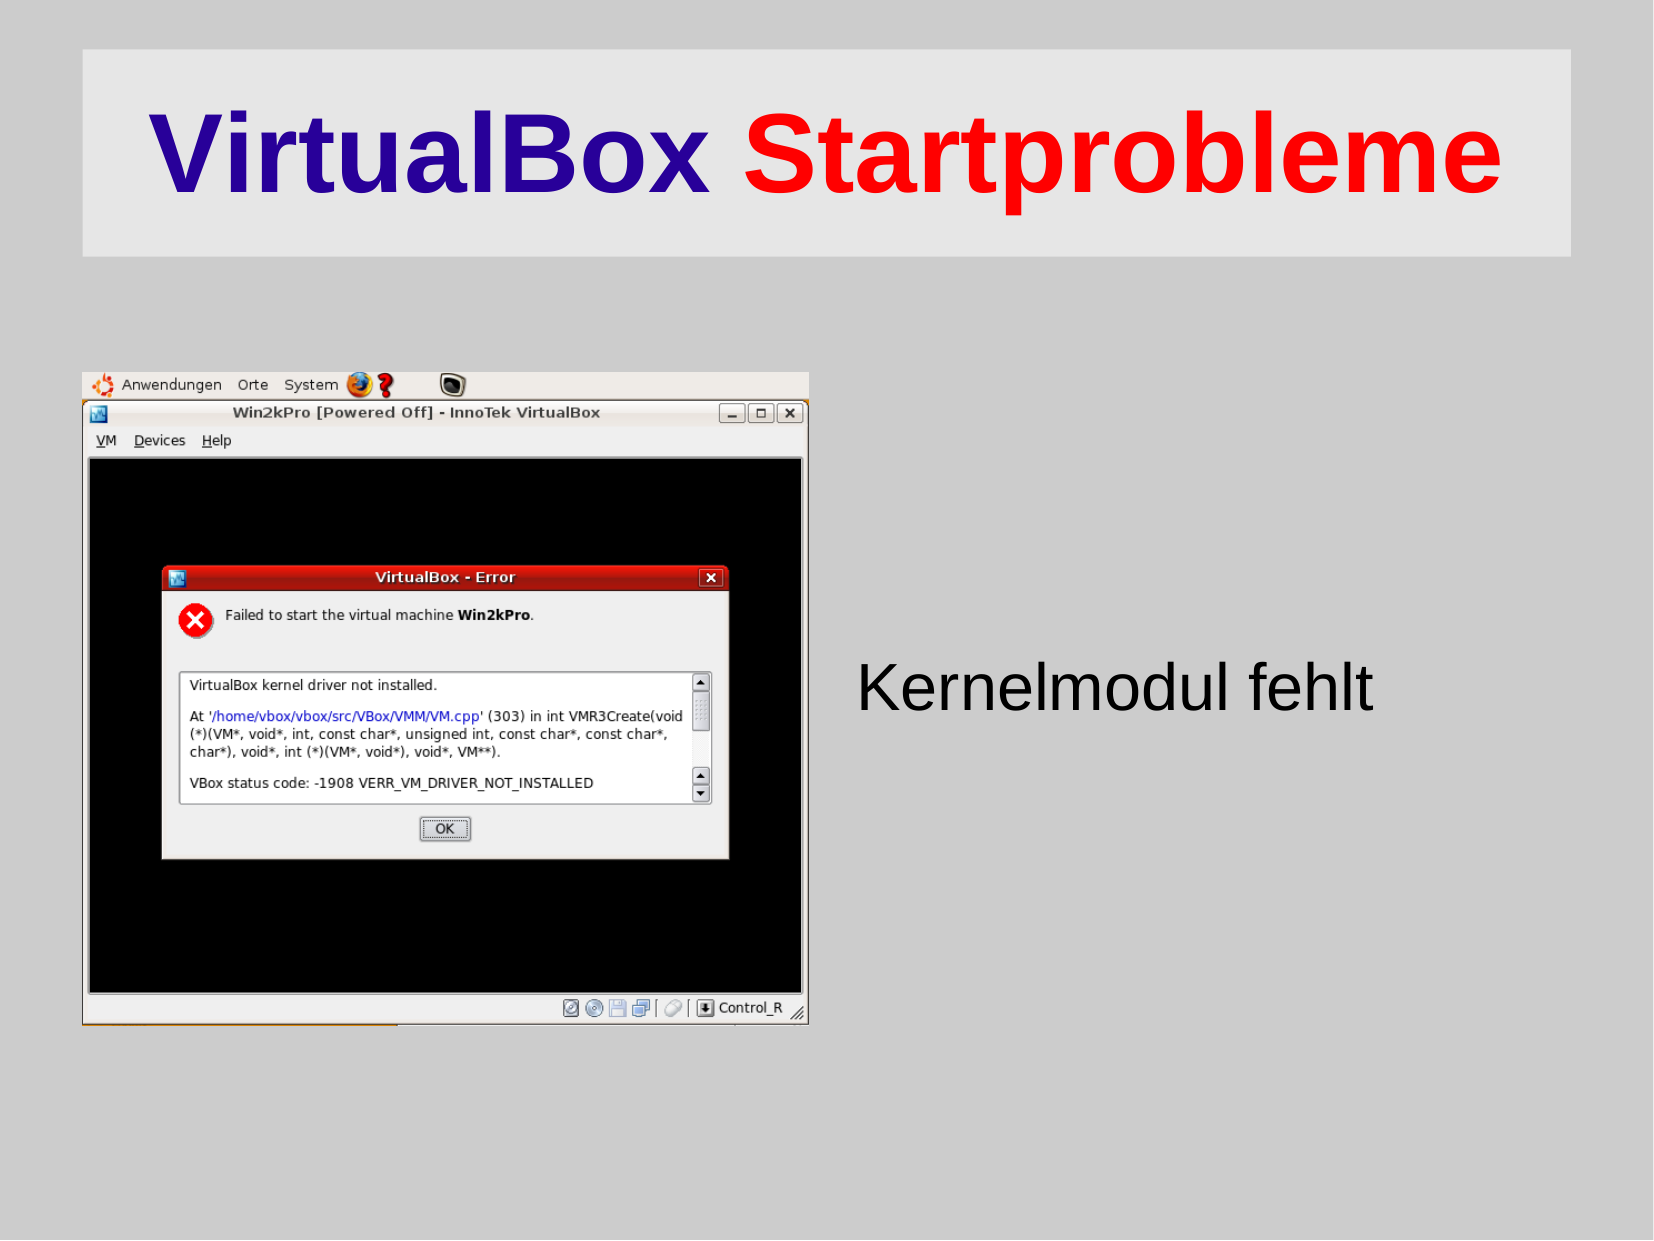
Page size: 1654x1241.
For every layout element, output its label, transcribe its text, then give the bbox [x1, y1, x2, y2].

list Kernelmodul fehlt [838, 649, 1565, 773]
title VirtualBox Startprobleme [82, 49, 1571, 257]
picture [82, 372, 809, 1026]
